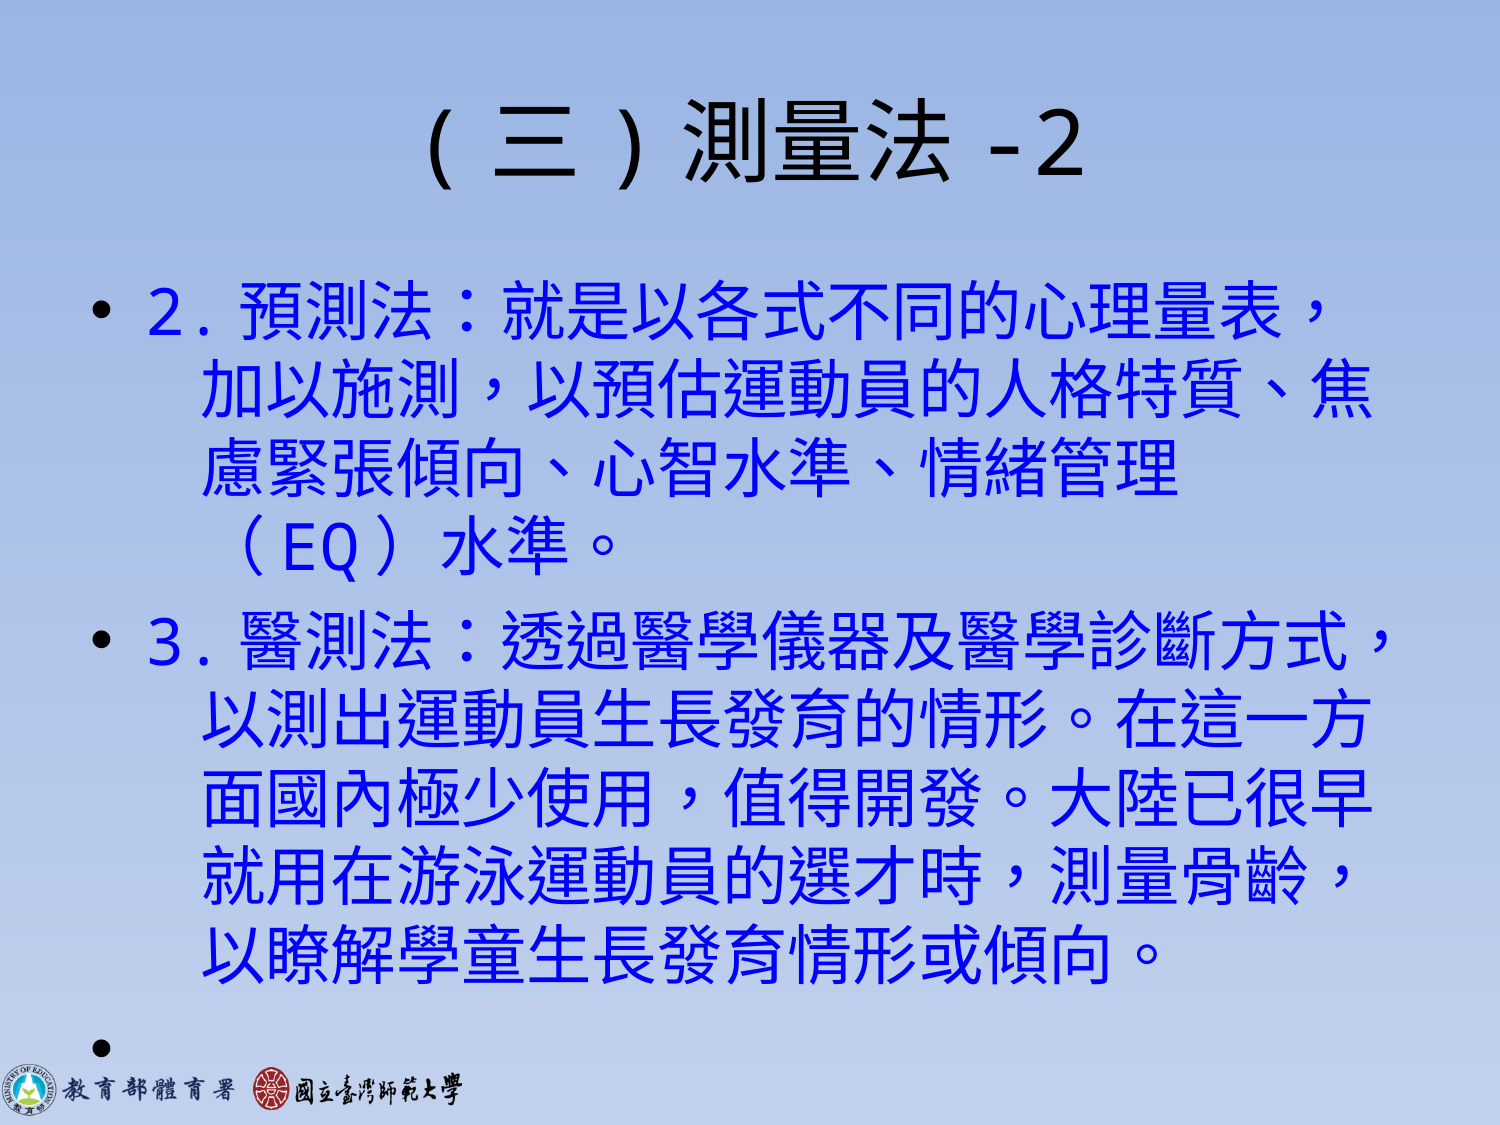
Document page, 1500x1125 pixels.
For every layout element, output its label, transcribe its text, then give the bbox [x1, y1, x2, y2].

list 2.預測法：就是以各式不同的心理量表，加以施測，以預估運動員的人格特質、焦慮緊張傾向、心智水準、情緒管理（EQ）水準。 3.醫測法：透過醫學儀器及醫學診斷方式，以測出運動員生長發育的情形。在這一方面國內極少使用，值得開發。大陸已很早就用在游泳運動員的選才時，測量骨齡，以瞭解學童生長發育情形或傾向。 [75, 262, 1426, 1005]
title (三)測量法-2 [75, 45, 1426, 233]
